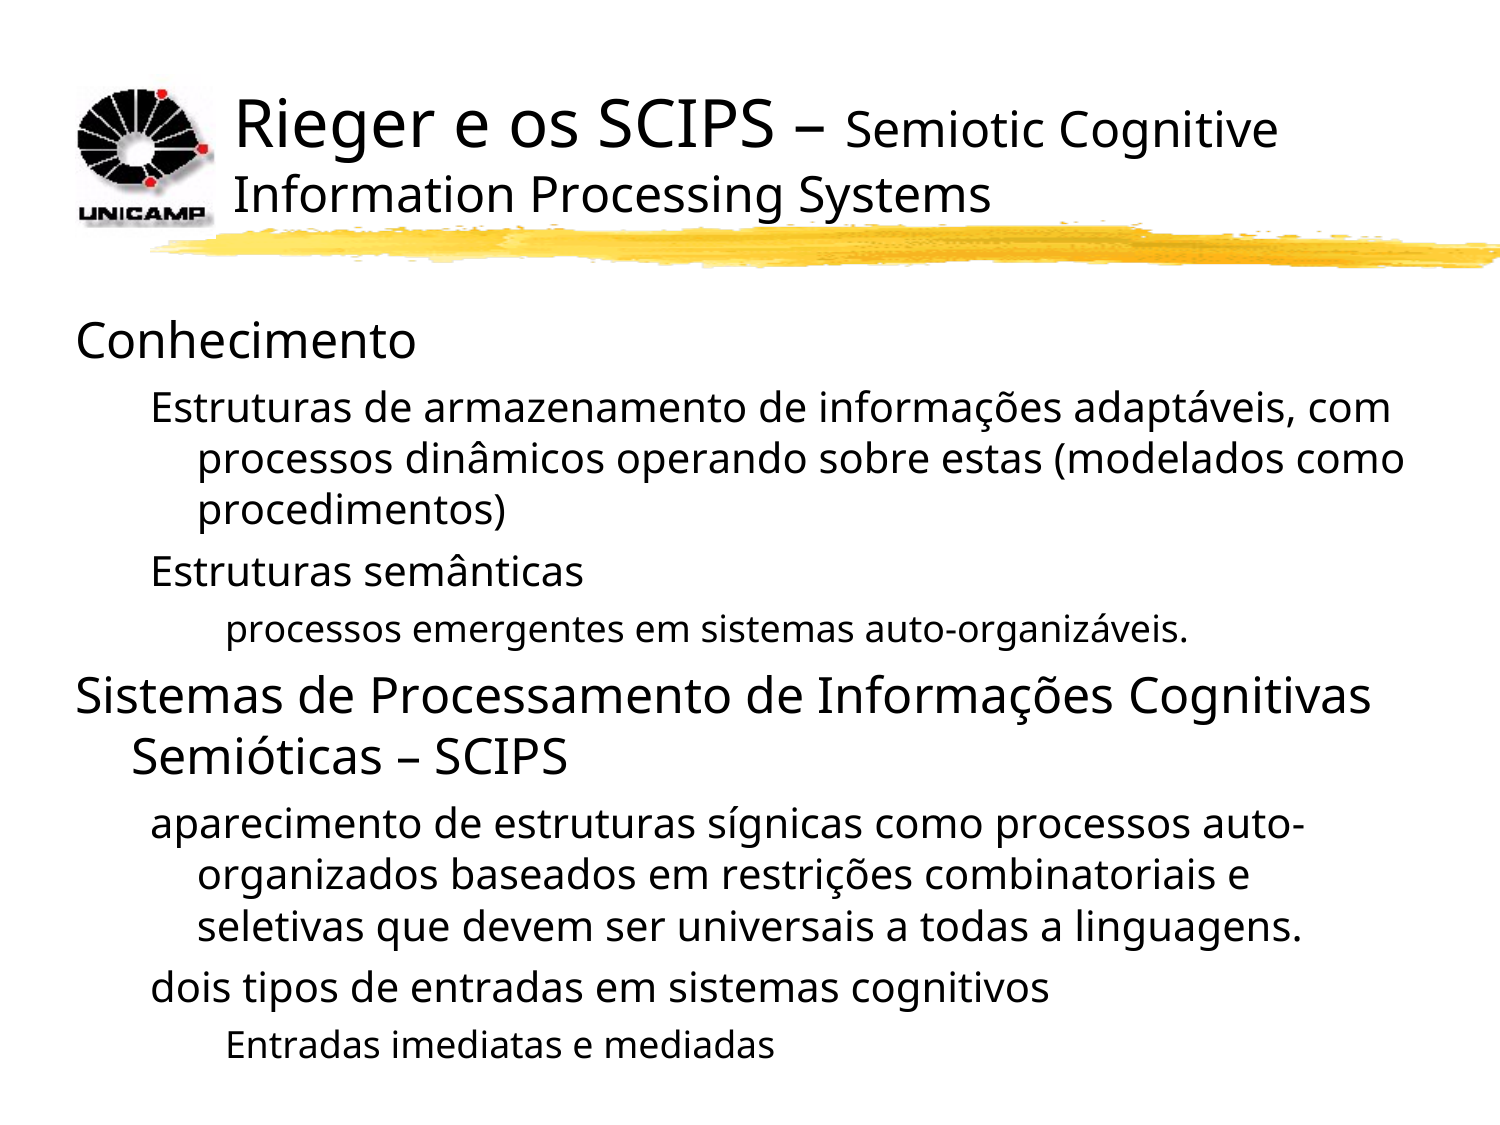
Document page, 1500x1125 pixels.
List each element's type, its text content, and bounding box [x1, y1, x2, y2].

list Conhecimento Estruturas de armazenamento de informações adaptáveis, com processos dinâmicos operando sobre estas (modelados como procedimentos) Estruturas semânticas processos emergentes em sistemas auto-organizáveis. Sistemas de Processamento de Informações Cognitivas Semióticas – SCIPS aparecimento de estruturas sígnicas como processos auto-organizados baseados em restrições combinatoriais e seletivas que devem ser universais a todas a linguagens. dois tipos de entradas em sistemas cognitivos Entradas imediatas e mediadas [74, 309, 1417, 1016]
title Rieger e os SCIPS – Semiotic Cognitive Information Processing Systems [233, 52, 1434, 225]
picture [75, 74, 1500, 279]
